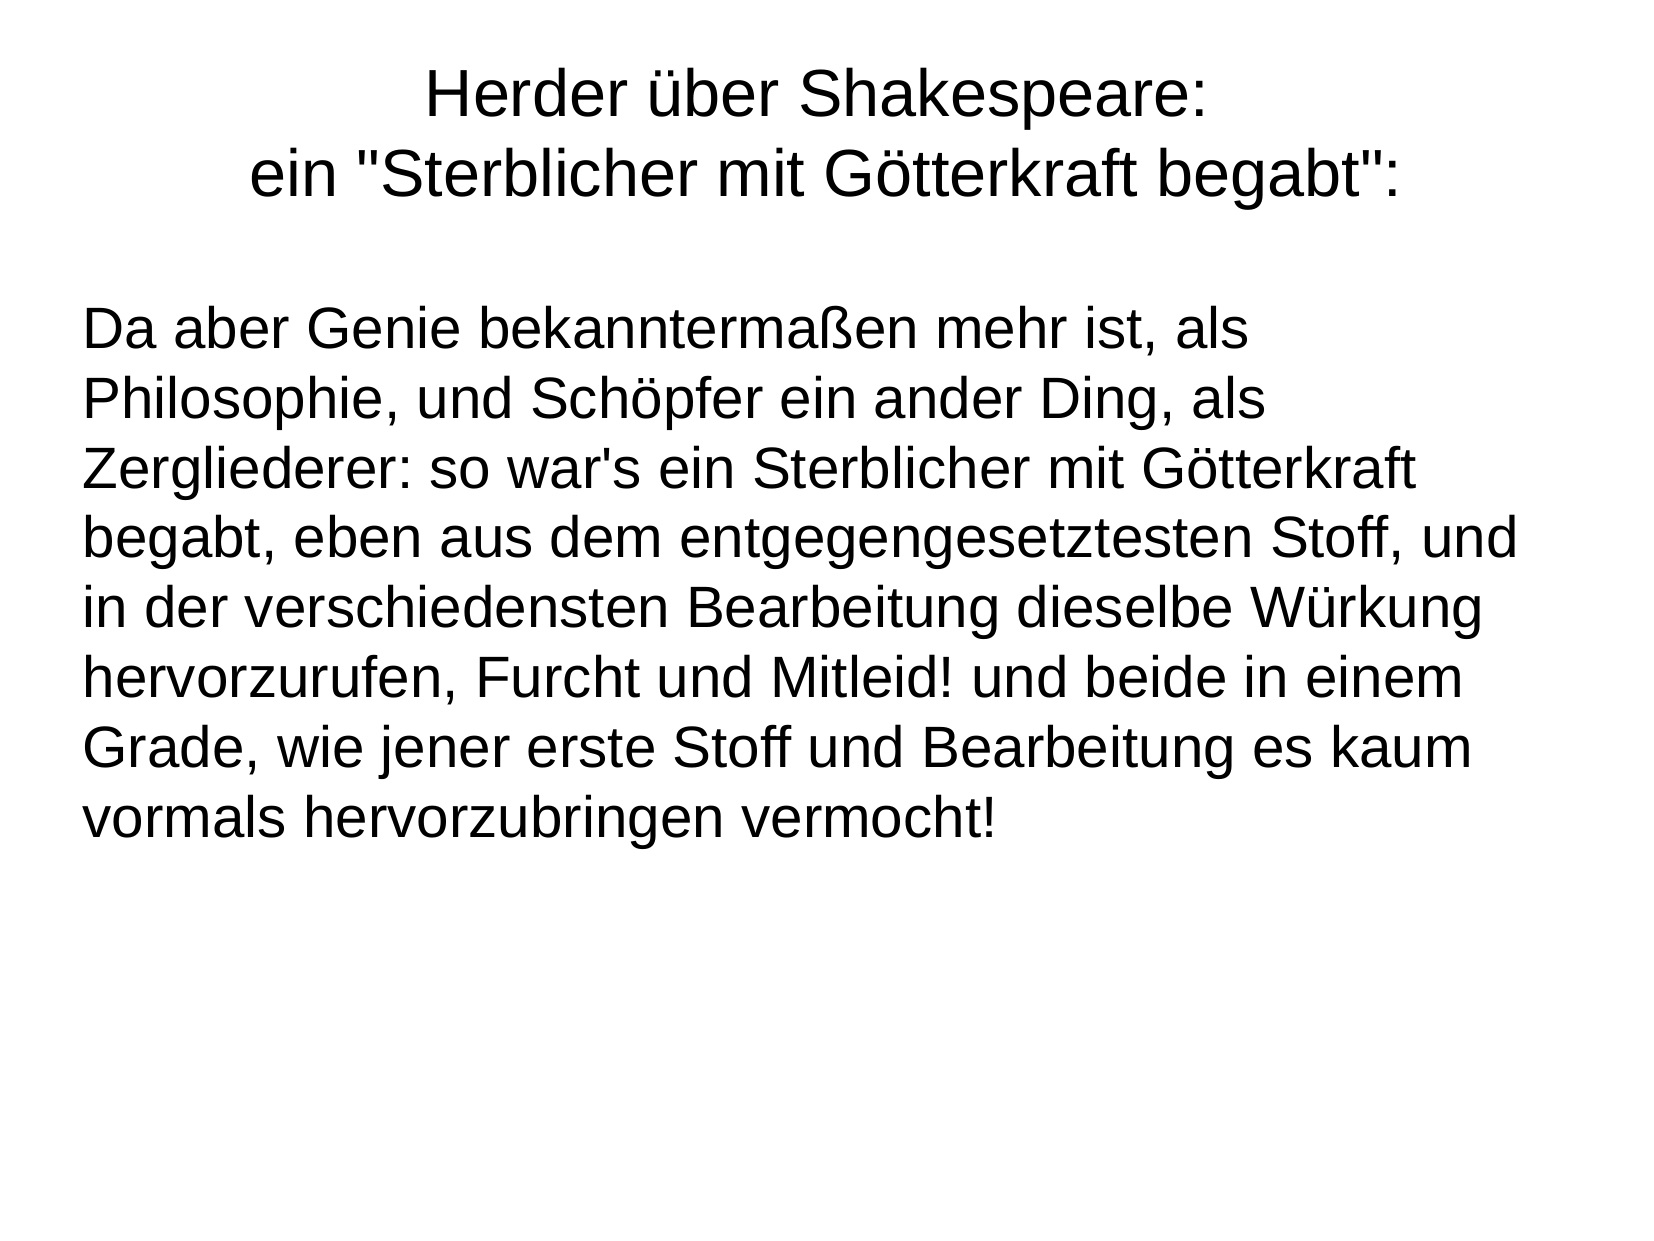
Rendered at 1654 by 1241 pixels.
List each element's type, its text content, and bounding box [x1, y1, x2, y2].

title Herder über Shakespeare: ein "Sterblicher mit Götterkraft begabt": [82, 49, 1571, 257]
list Da aber Genie bekanntermaßen mehr ist, als Philosophie, und Schöpfer ein ander Ding, als Zergliederer: so war's ein Sterblicher mit Götterkraft begabt, eben aus dem entgegengesetztesten Stoff, und in der verschiedensten Bearbeitung dieselbe Würkung hervorzurufen, Furcht und Mitleid! und beide in einem Grade, wie jener erste Stoff und Bearbeitung es kaum vormals hervorzubringen vermocht! [82, 290, 1571, 1010]
